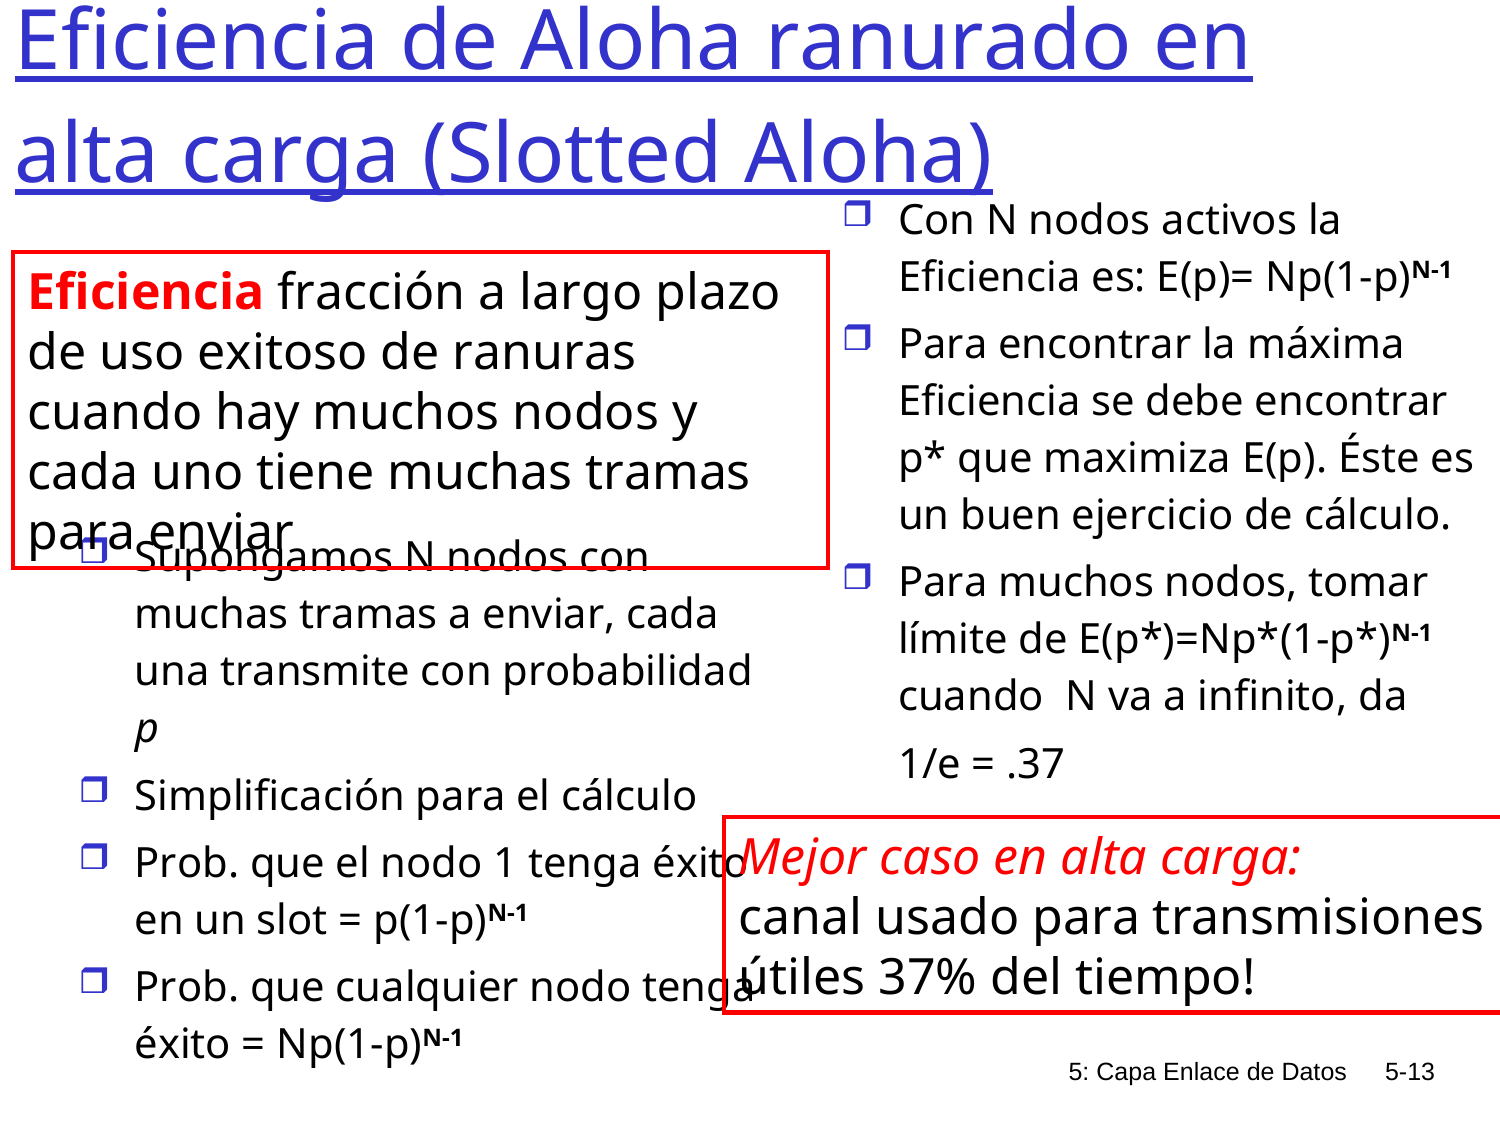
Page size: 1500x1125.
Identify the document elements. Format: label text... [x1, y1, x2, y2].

text_box Eficiencia fracción a largo plazo de uso exitoso de ranuras cuando hay muchos nodos y cada uno tiene muchas tramas para enviar [12, 252, 829, 568]
title Eficiencia de Aloha ranurado en alta carga (Slotted Aloha) [0, 0, 1276, 194]
list Con N nodos activos la Eficiencia es: E(p)= Np(1-p)N-1 Para encontrar la máxima Eficiencia se debe encontrar p* que maximiza E(p). Éste es un buen ejercicio de cálculo. Para muchos nodos, tomar límite de E(p*)=Np*(1-p*)N-1 cuando N va a infinito, da 1/e = .37 [827, 181, 1500, 715]
list Supongamos N nodos con muchas tramas a enviar, cada una transmite con probabilidad p Simplificación para el cálculo Prob. que el nodo 1 tenga éxito en un slot = p(1-p)N-1 Prob. que cualquier nodo tenga éxito = Np(1-p)N-1 [63, 568, 788, 1058]
text_box Mejor caso en alta carga: canal usado para transmisiones útiles 37% del tiempo! [724, 817, 1500, 1013]
